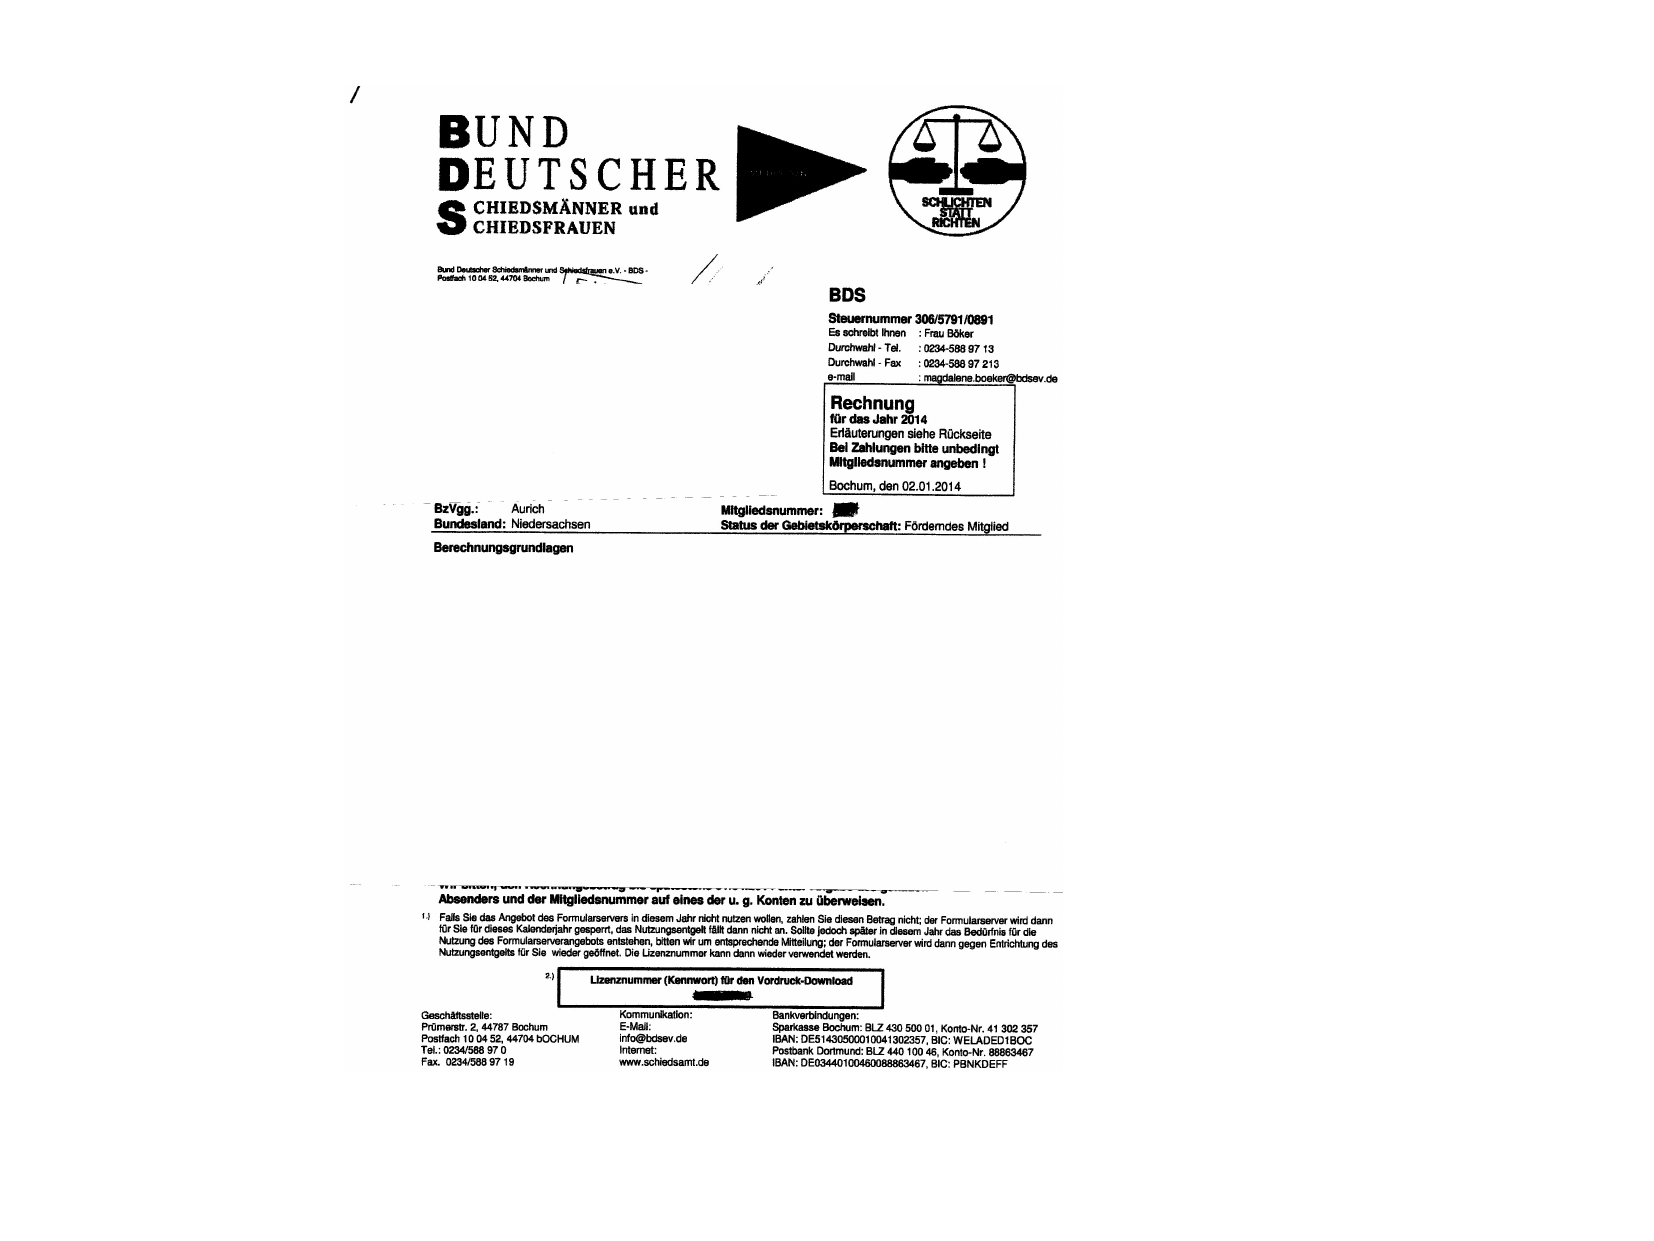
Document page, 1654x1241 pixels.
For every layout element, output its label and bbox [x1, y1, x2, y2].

picture [345, 86, 1063, 1072]
